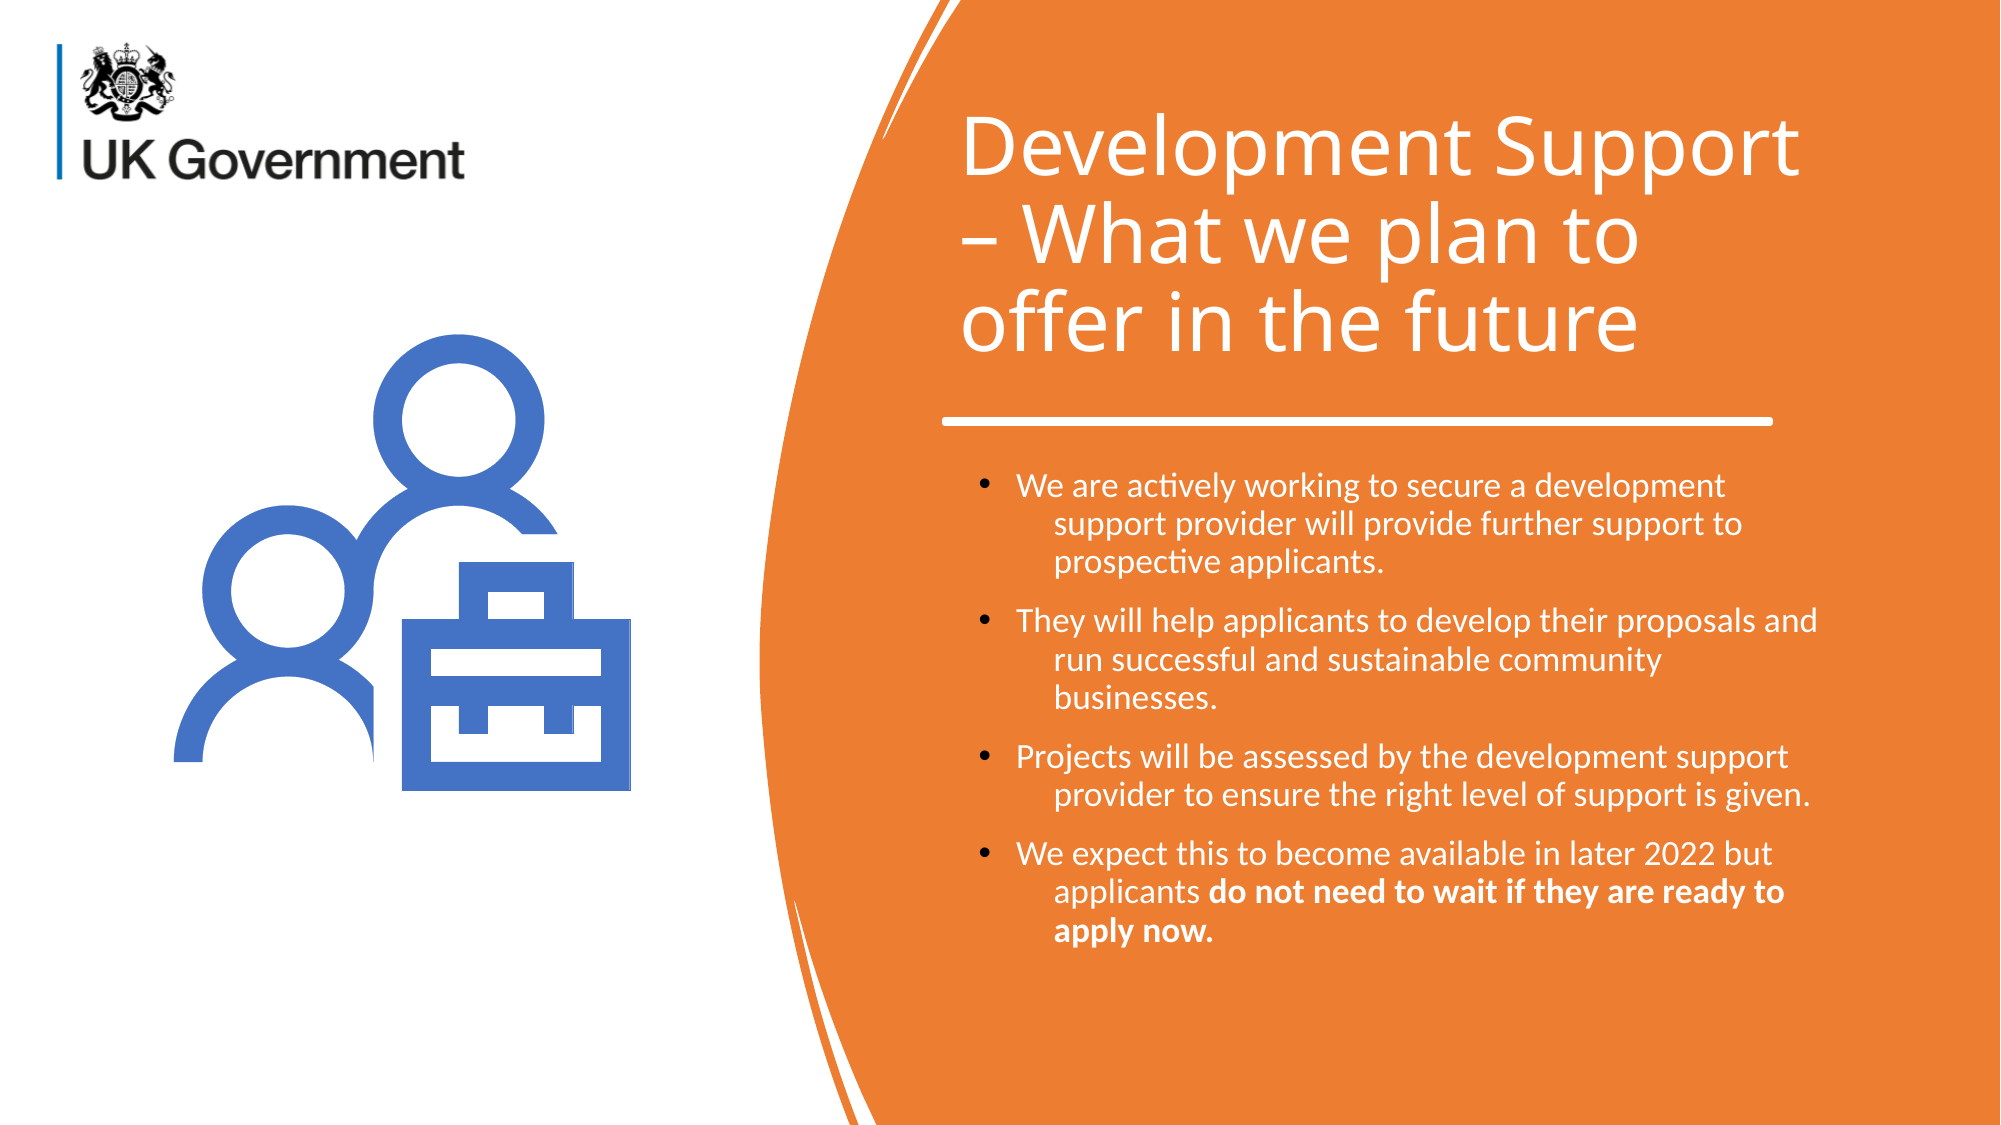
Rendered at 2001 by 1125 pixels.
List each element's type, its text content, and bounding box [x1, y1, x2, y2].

title Development Support – What we plan to offer in the future [944, 75, 1821, 377]
picture [125, 286, 679, 839]
text_box [0, 0, 2000, 1125]
list We are actively working to secure a development support provider will provide further support to prospective applicants. They will help applicants to develop their proposals and run successful and sustainable community businesses. Projects will be assessed by the development support provider to ensure the right level of support is given. We expect this to become available in later 2022 but applicants do not need to wait if they are ready to apply now. [944, 458, 1841, 1020]
picture [40, 27, 515, 214]
